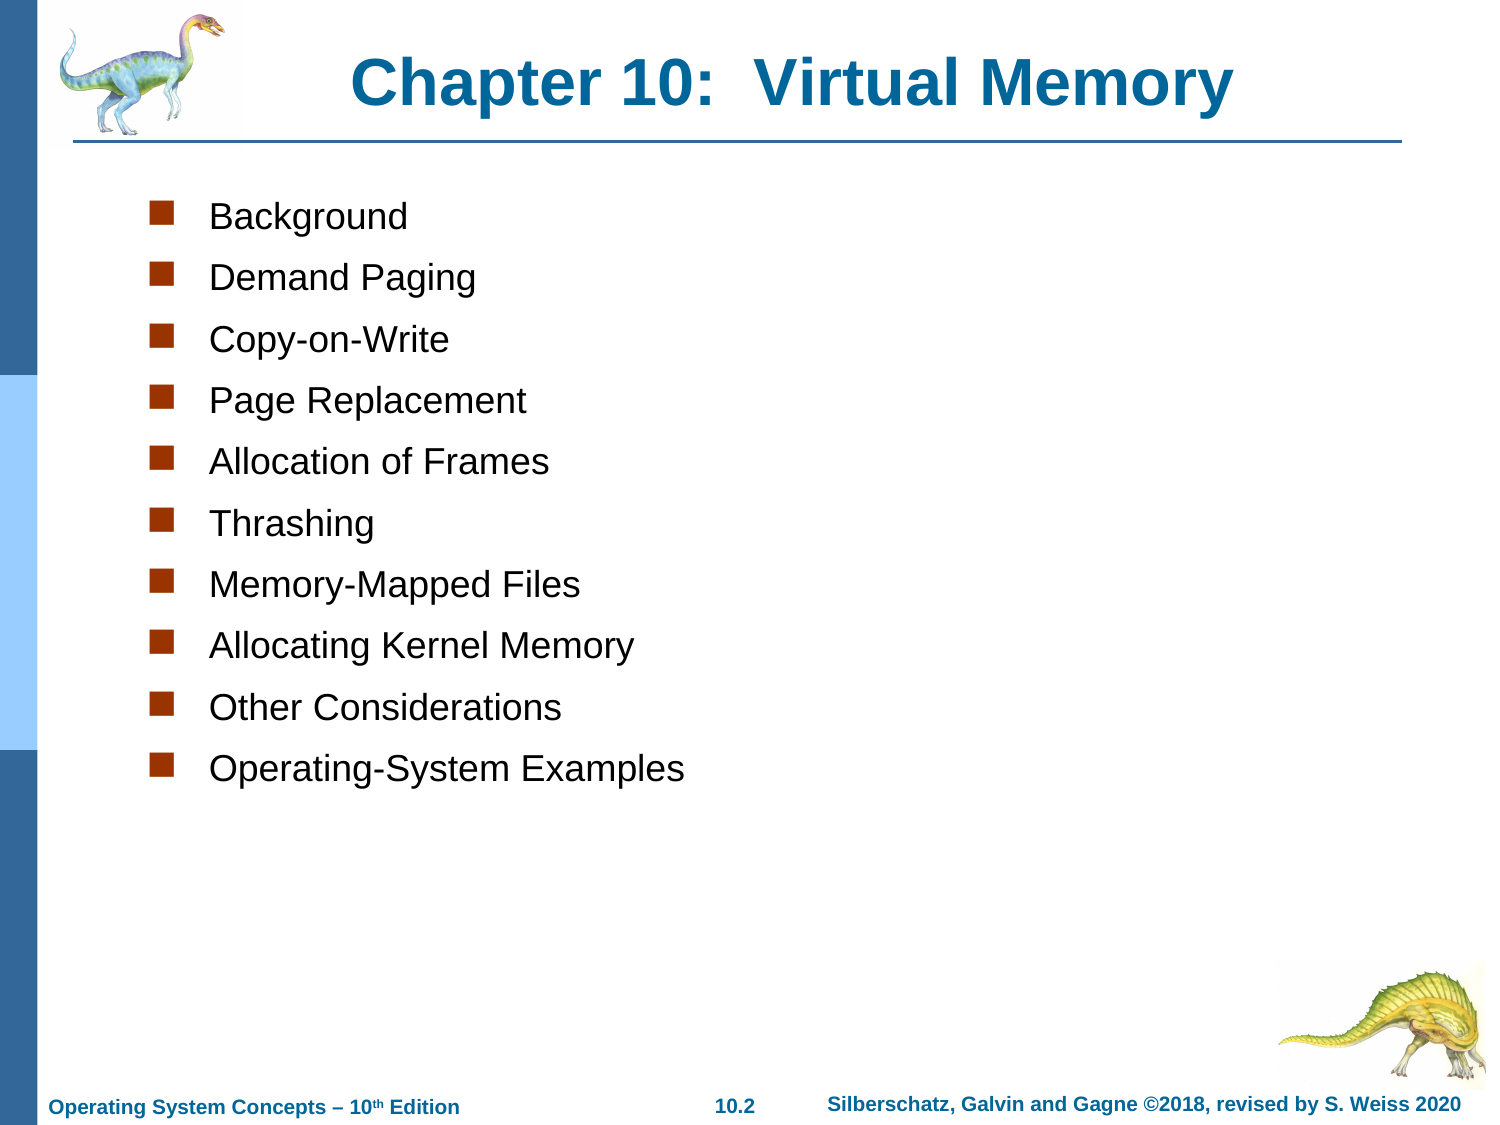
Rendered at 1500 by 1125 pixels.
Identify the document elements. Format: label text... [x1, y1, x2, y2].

picture [46, 0, 243, 149]
picture [1275, 959, 1486, 1090]
list Background Demand Paging Copy-on-Write Page Replacement Allocation of Frames Thrashing Memory-Mapped Files Allocating Kernel Memory Other Considerations Operating-System Examples [137, 184, 1488, 928]
title Chapter 10: Virtual Memory [161, 31, 1426, 127]
picture [1144, 1096, 1152, 1101]
